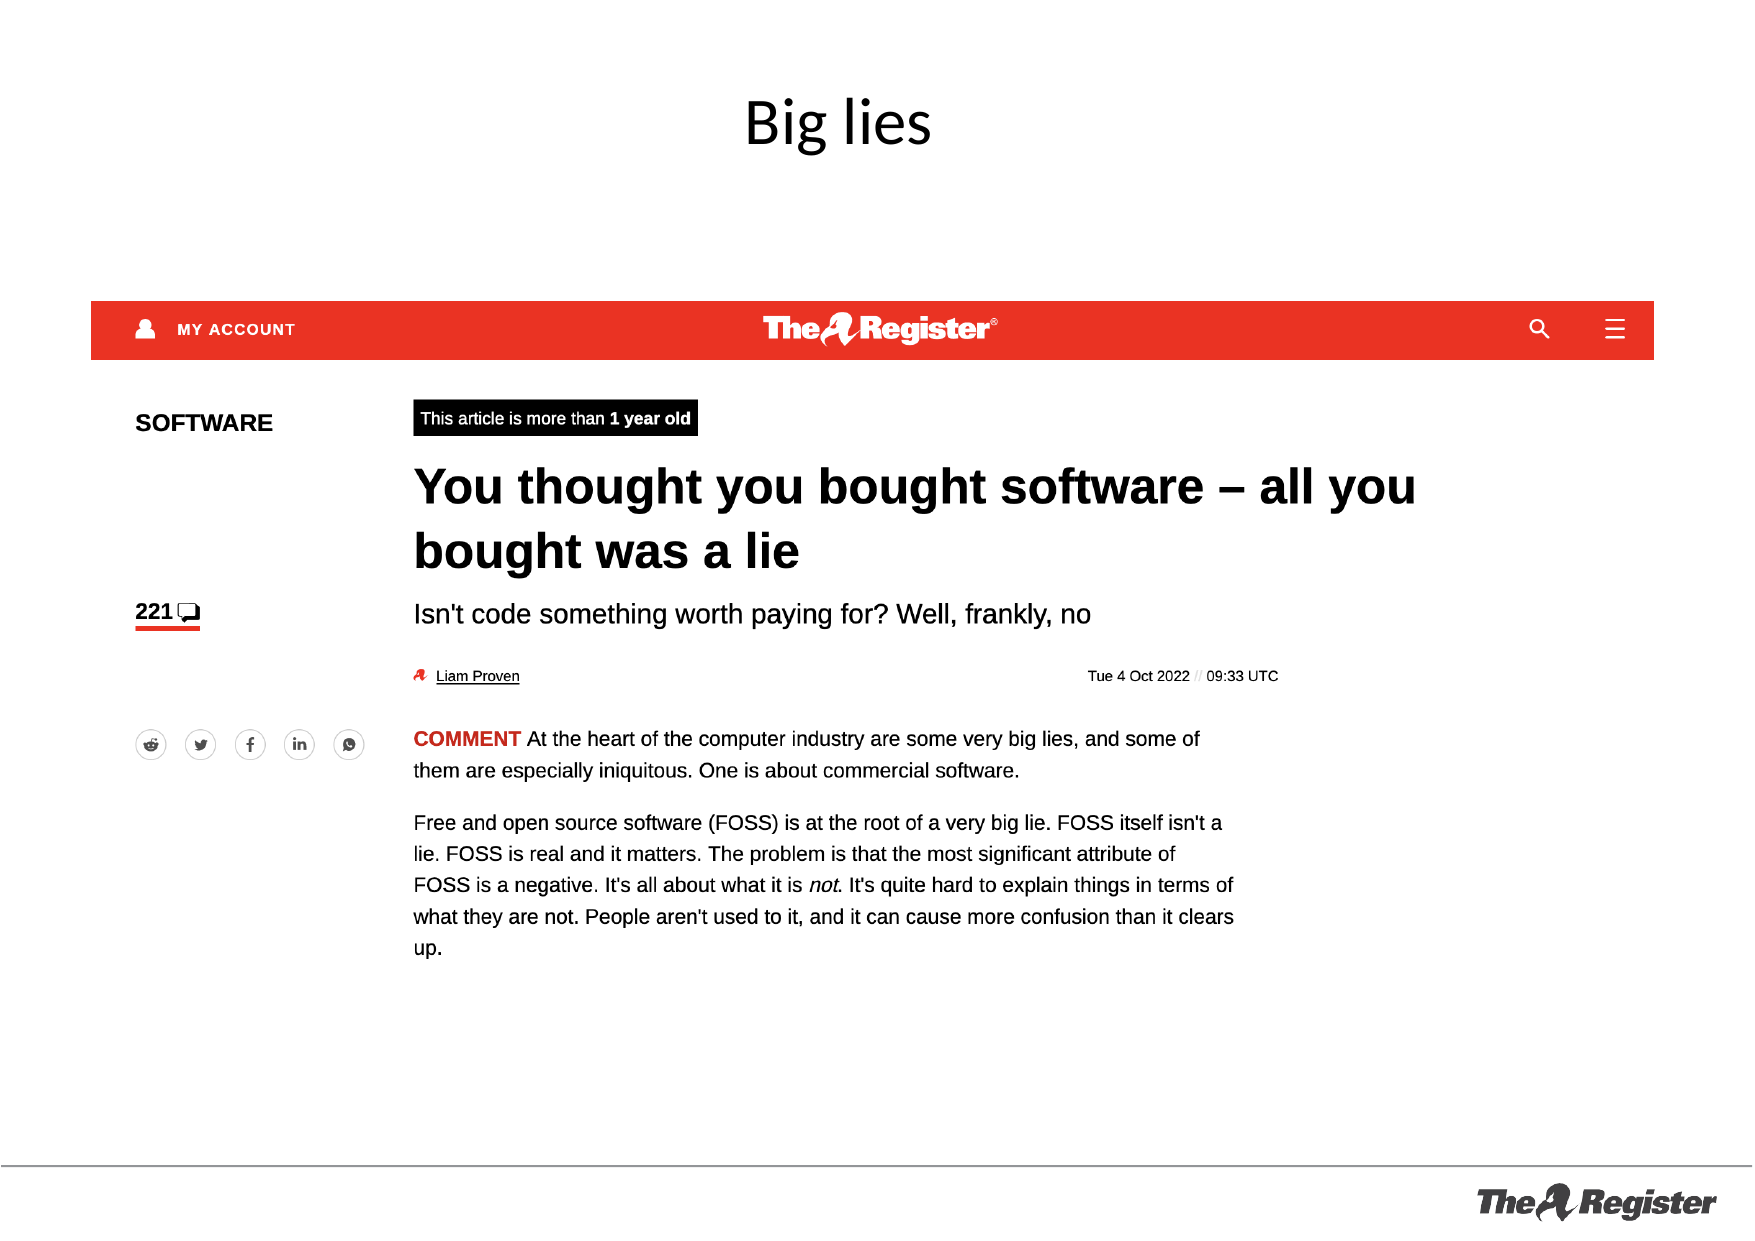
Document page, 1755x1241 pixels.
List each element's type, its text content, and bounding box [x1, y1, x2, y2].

picture [1477, 1183, 1717, 1222]
picture [91, 301, 1654, 975]
title Big lies [72, 38, 1605, 218]
